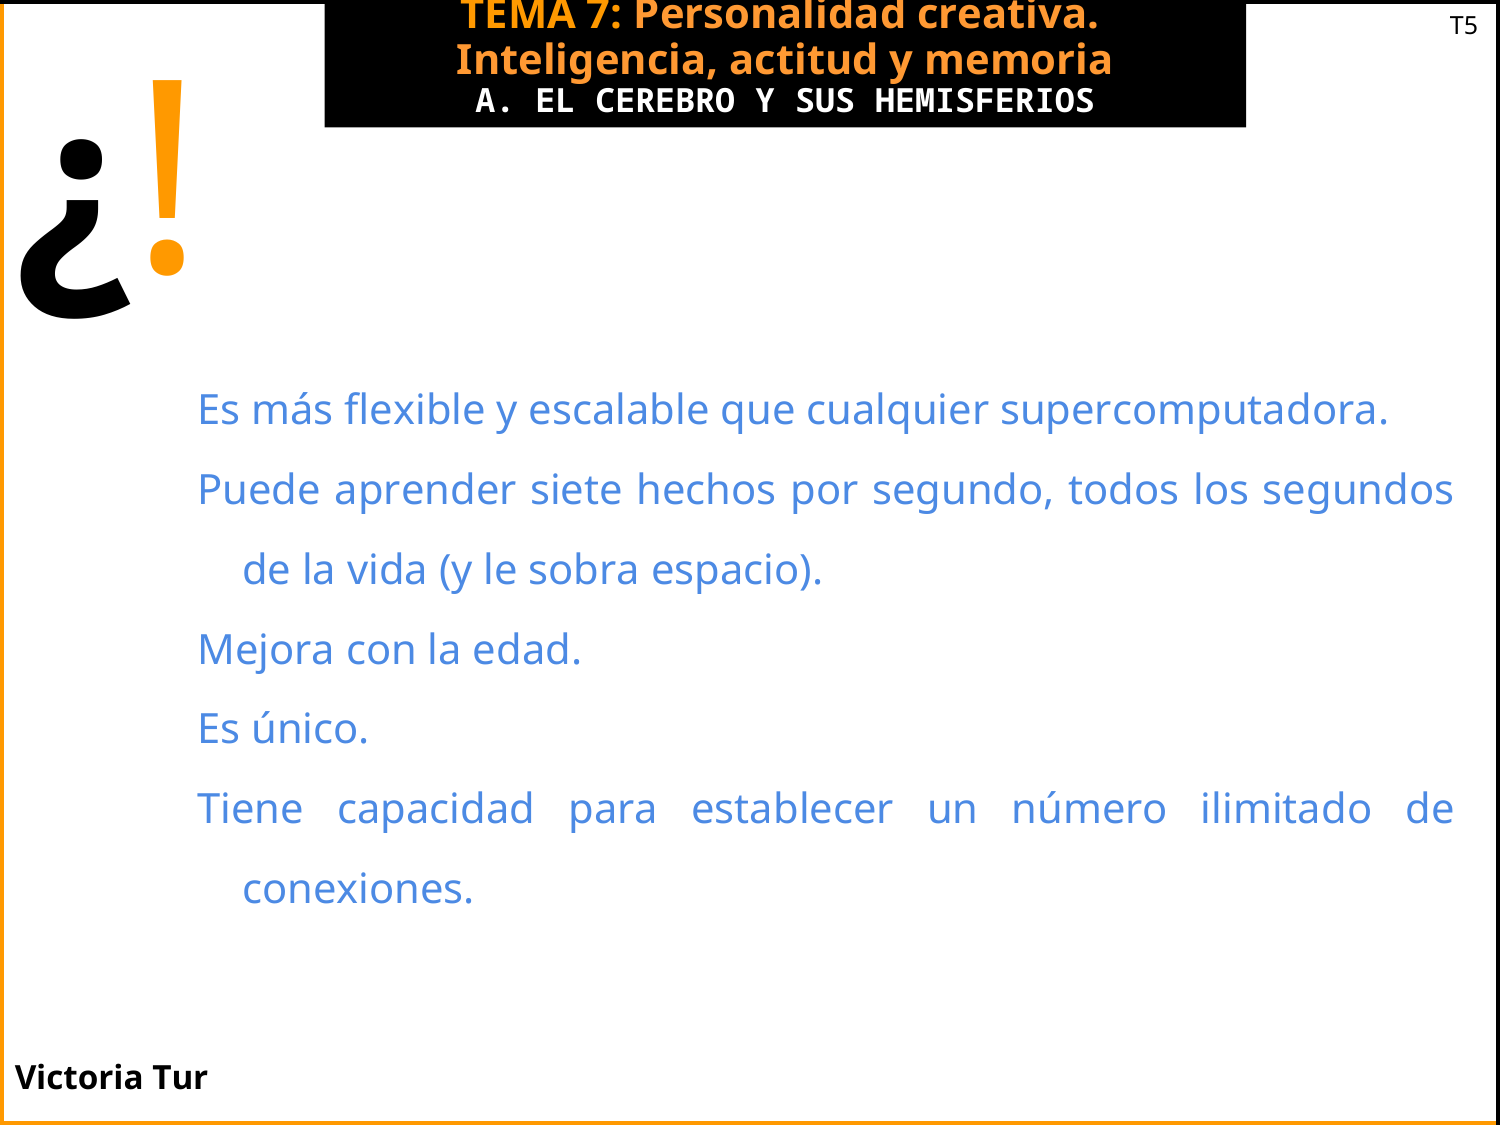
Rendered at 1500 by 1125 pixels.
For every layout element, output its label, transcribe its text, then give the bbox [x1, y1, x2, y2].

text_box Es más flexible y escalable que cualquier supercomputadora. Puede aprender siete hechos por segundo, todos los segundos de la vida (y le sobra espacio). Mejora con la edad. Es único. Tiene capacidad para establecer un número ilimitado de conexiones. [183, 350, 1470, 582]
text_box T5 [1435, 0, 1500, 50]
